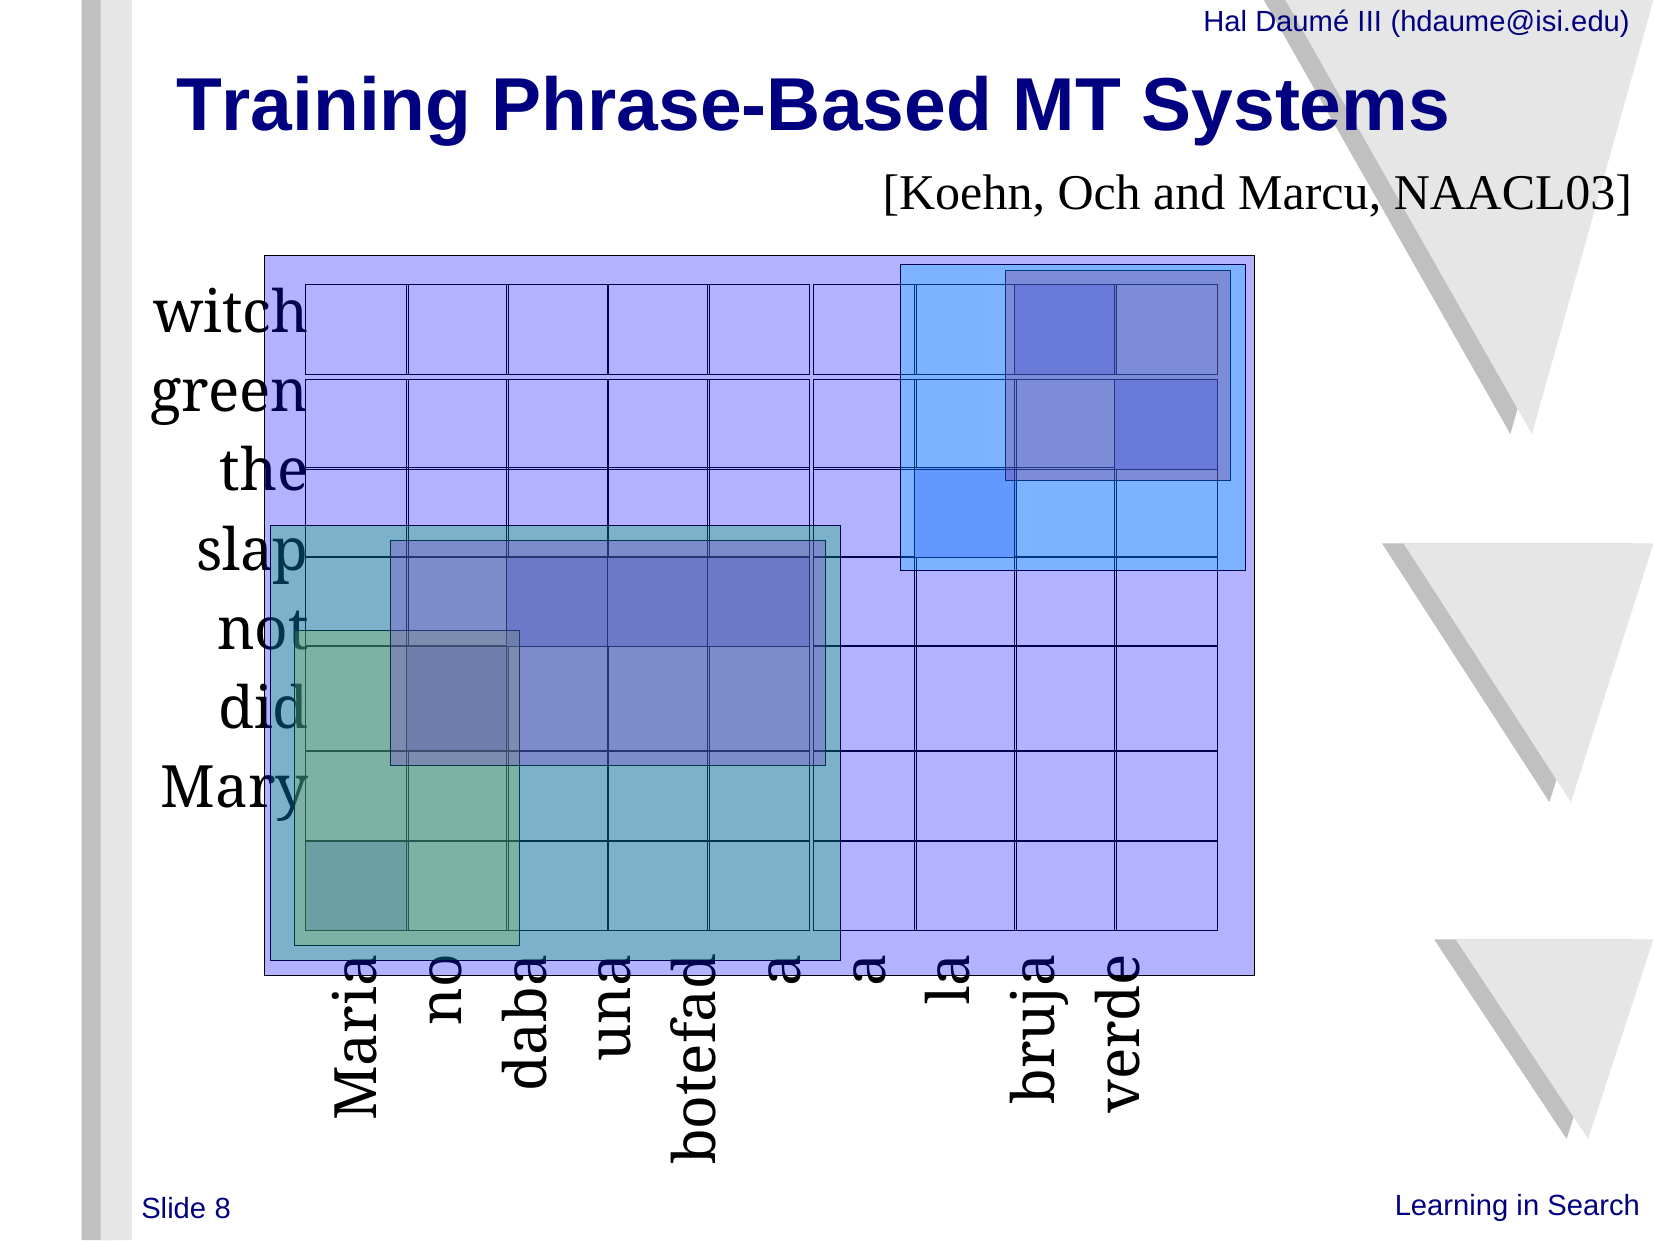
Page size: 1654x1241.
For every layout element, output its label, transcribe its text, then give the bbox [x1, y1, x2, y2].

title Training Phrase-Based MT Systems [176, 44, 1509, 166]
text_box witch green the slap not did Mary [150, 270, 264, 929]
text_box [Koehn, Och and Marcu, NAACL03] [882, 164, 1633, 226]
text_box Maria no daba una botefada a la bruja verde [308, 976, 1208, 1186]
text_box [264, 255, 1255, 976]
